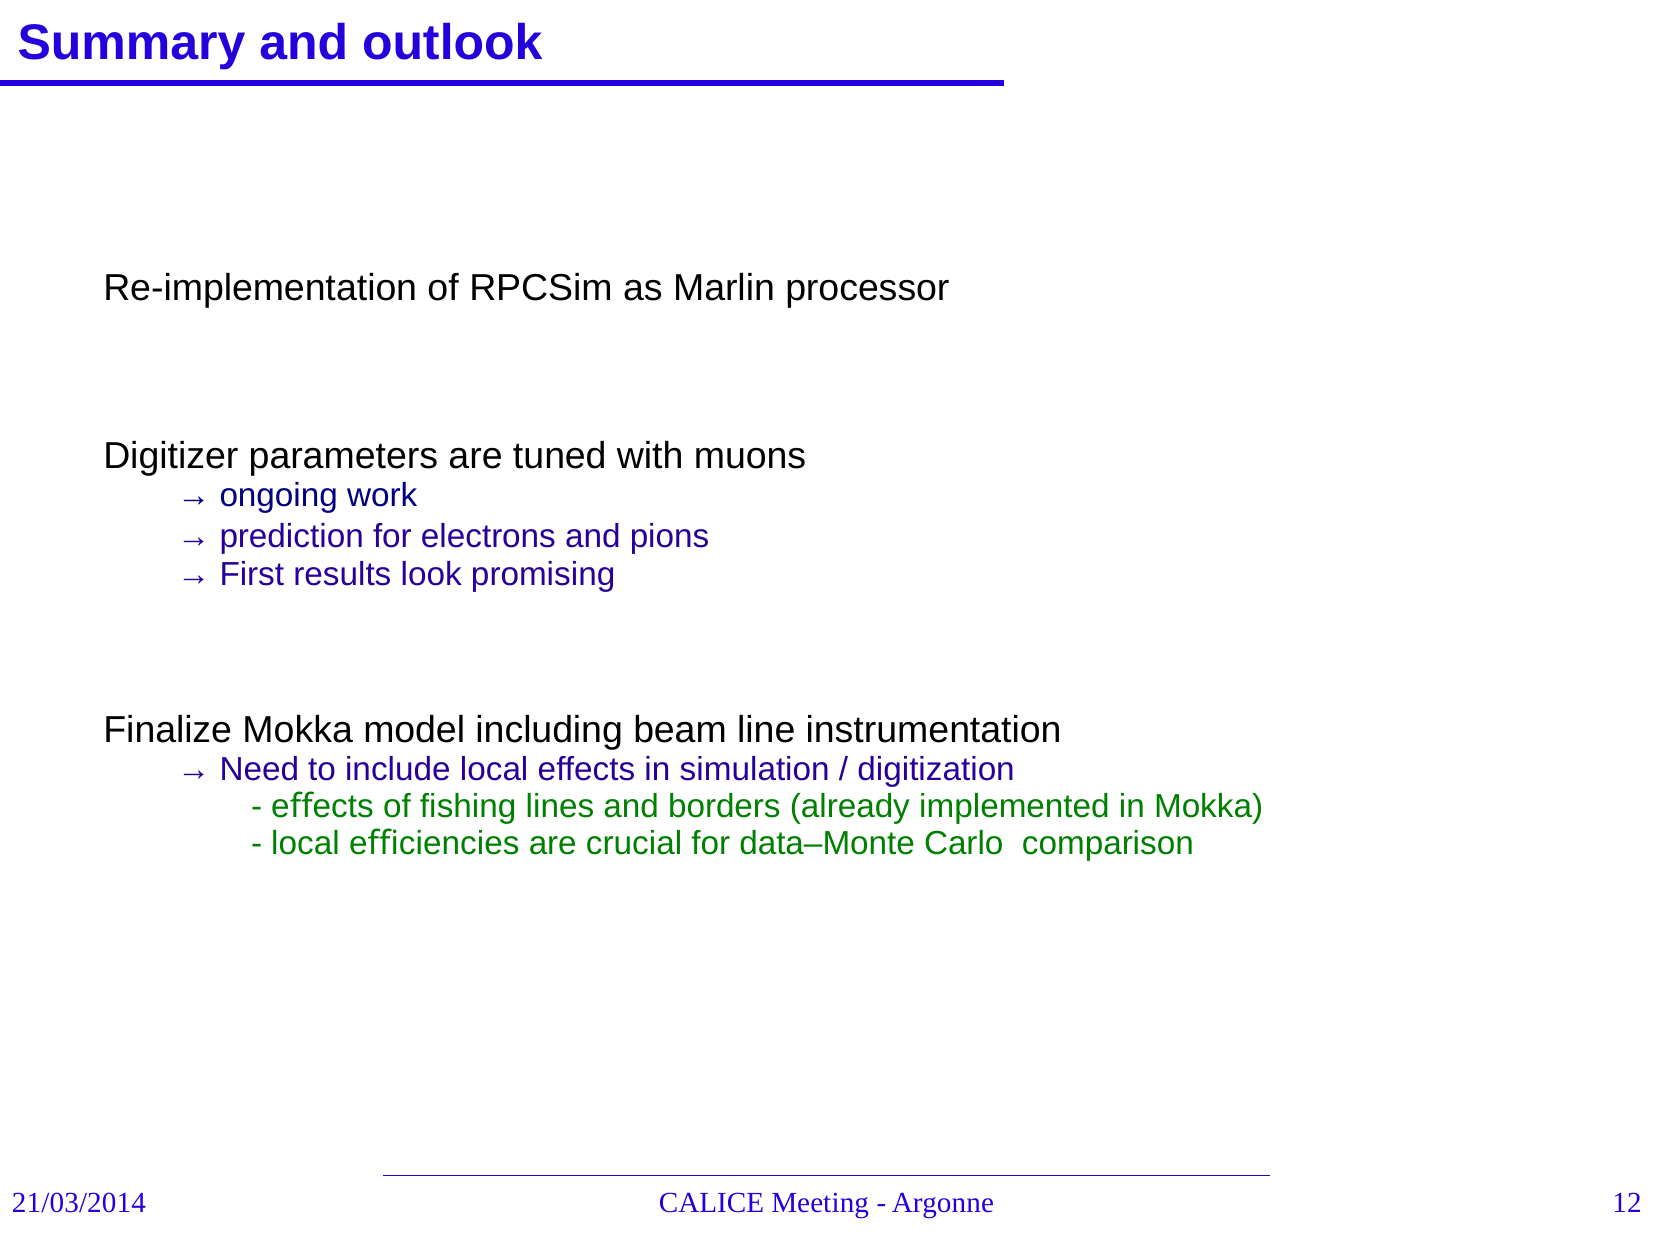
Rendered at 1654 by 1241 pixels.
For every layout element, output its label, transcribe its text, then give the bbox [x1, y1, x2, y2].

title Summary and outlook [17, 8, 1625, 77]
text_box Re-implementation of RPCSim as Marlin processor Digitizer parameters are tuned with muons → ongoing work → prediction for electrons and pions → First results look promising Finalize Mokka model including beam line instrumentation → Need to include local effects in simulation / digitization - eﬀects of ﬁshing lines and borders (already implemented in Mokka) - local eﬃciencies are crucial for data–Monte Carlo comparison [88, 147, 1423, 872]
